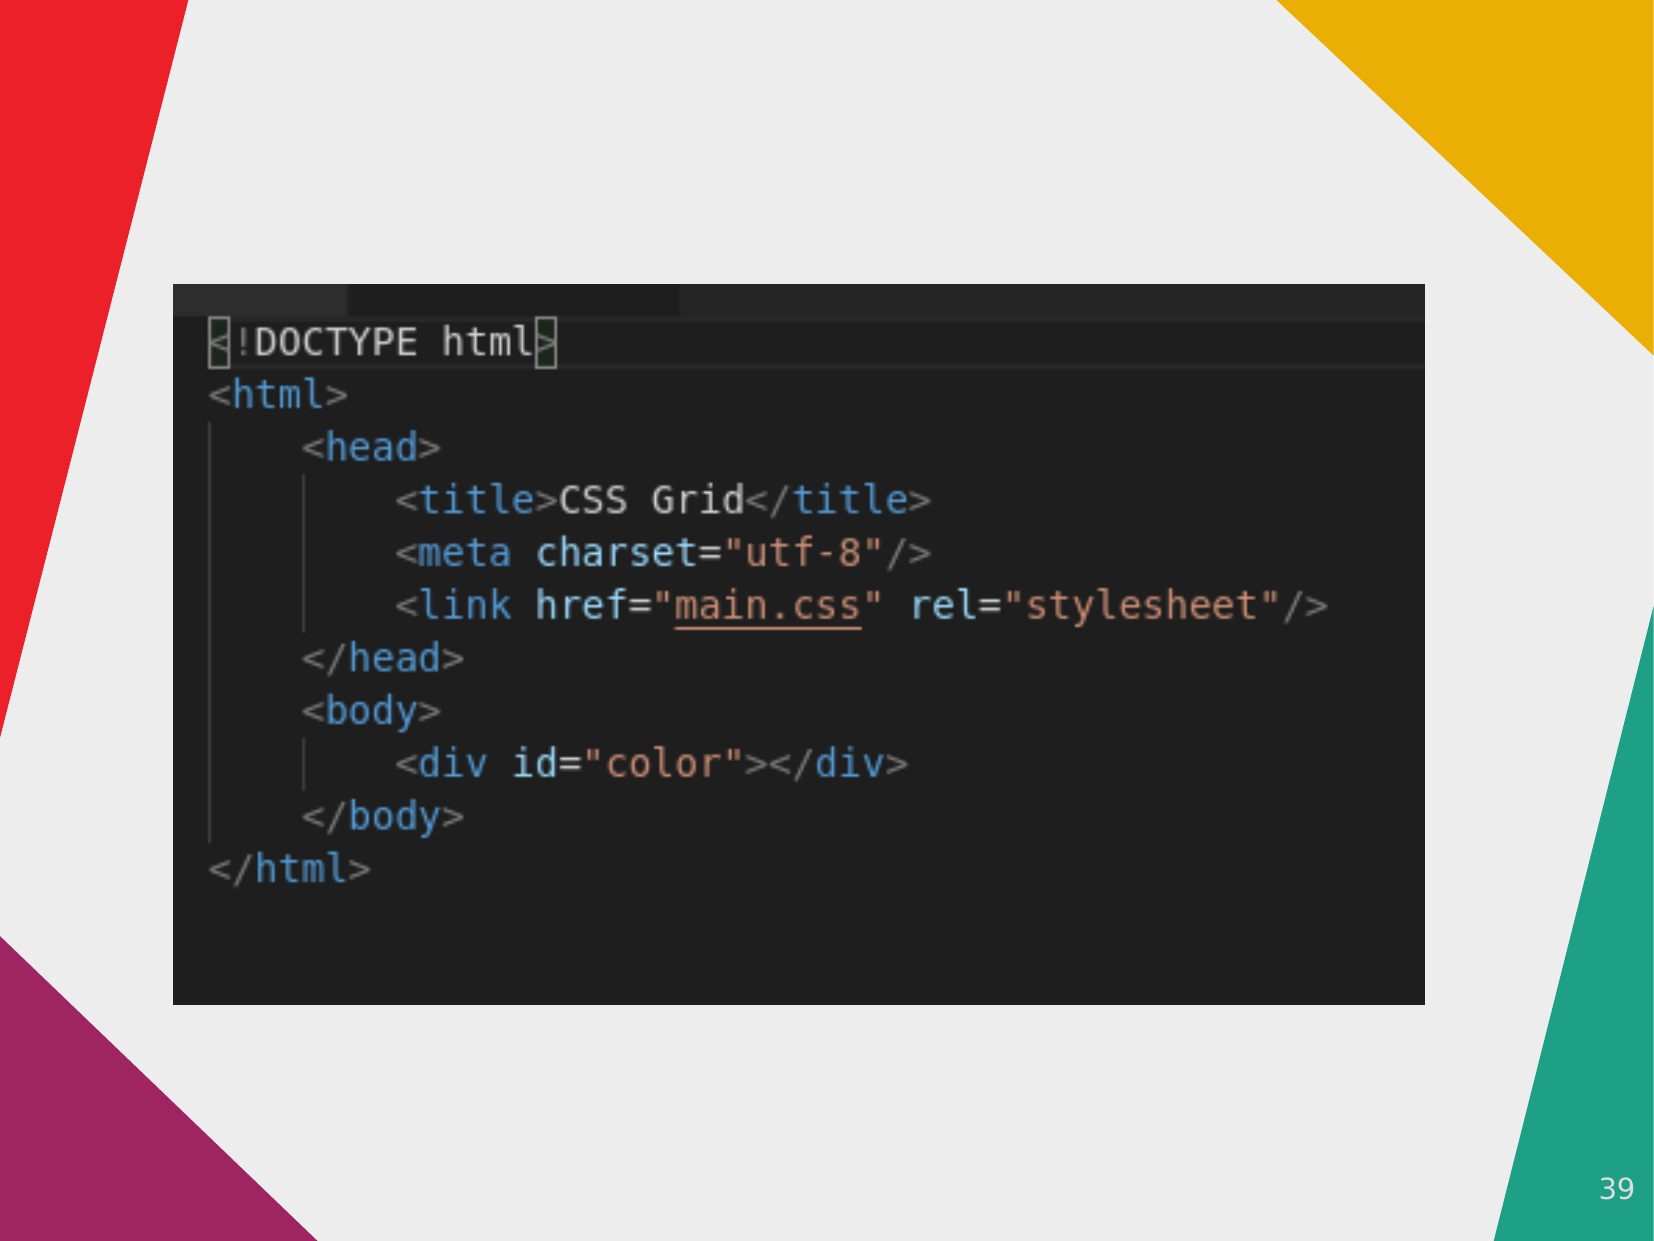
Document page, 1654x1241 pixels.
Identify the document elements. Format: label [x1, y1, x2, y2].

picture [173, 284, 1426, 1006]
